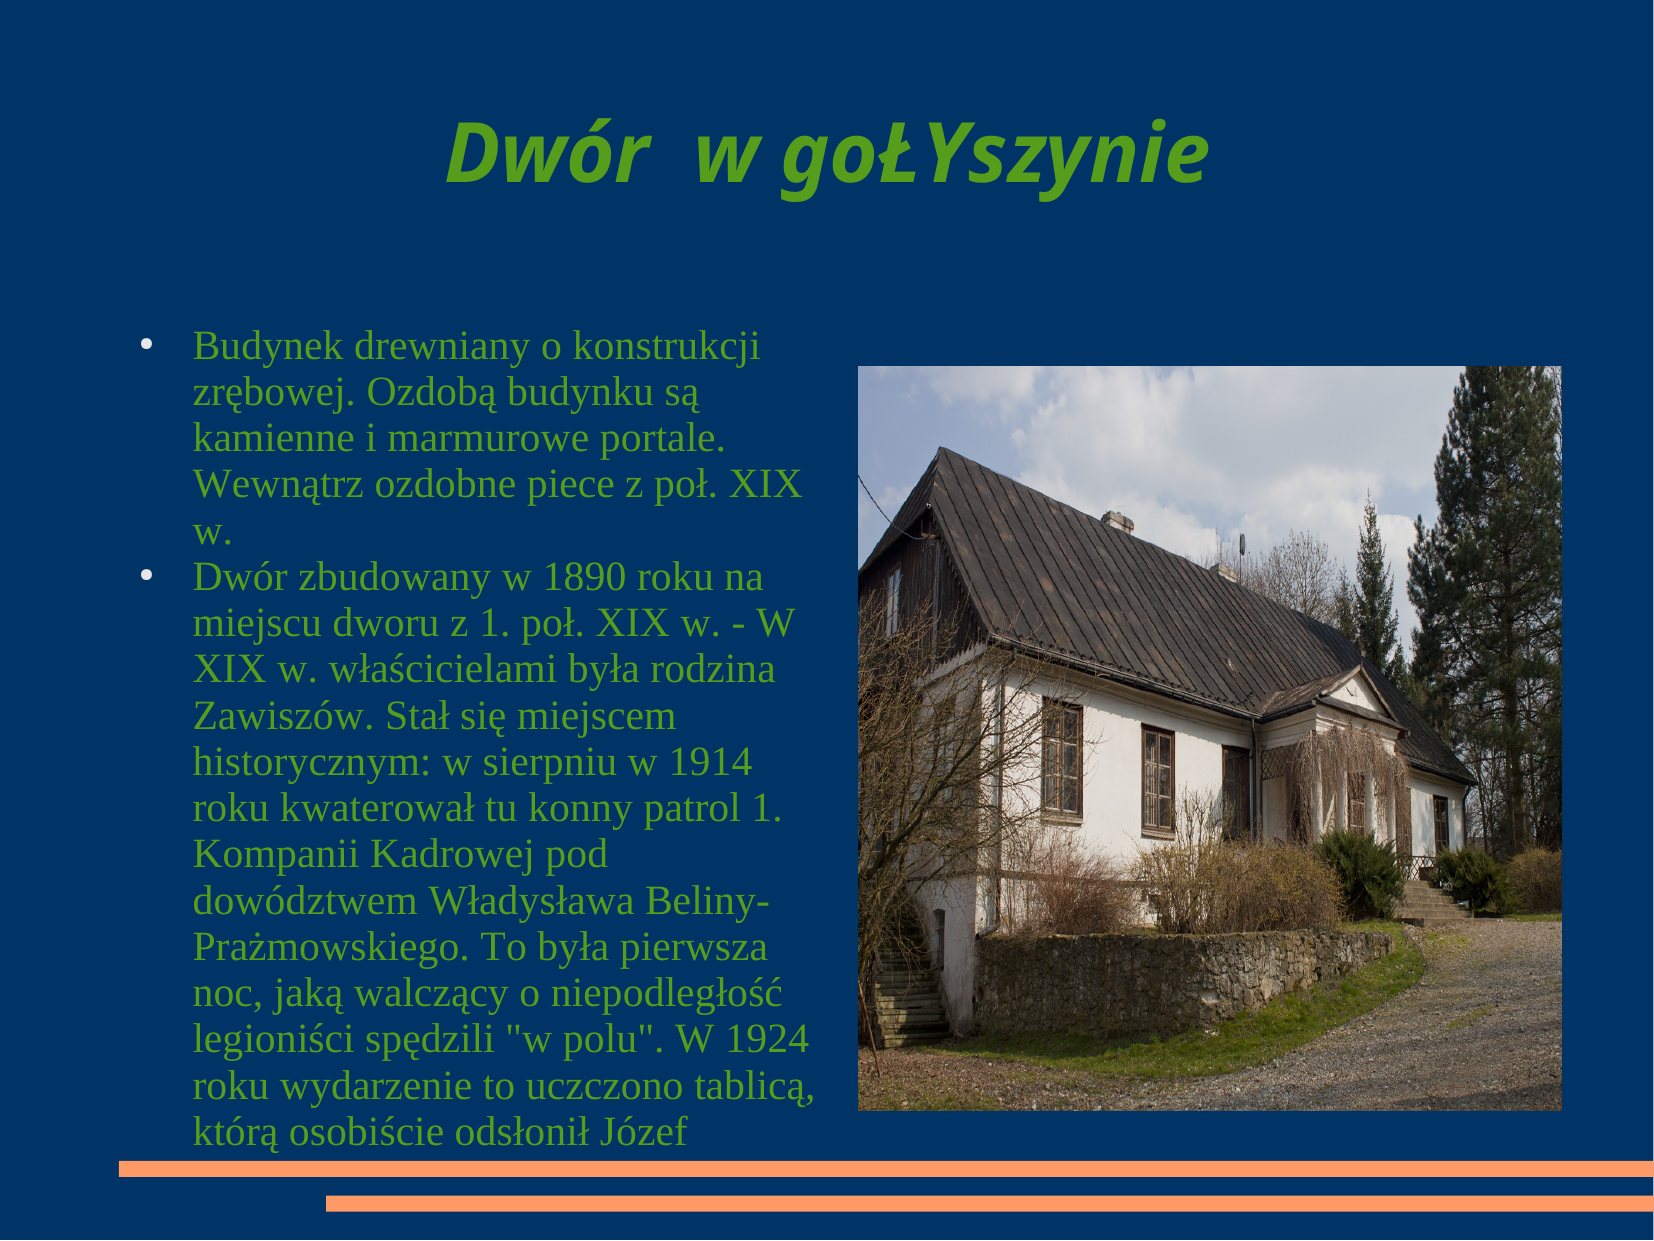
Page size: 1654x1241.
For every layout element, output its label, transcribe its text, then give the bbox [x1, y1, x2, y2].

title Dwór w goŁYszynie [121, 46, 1534, 254]
list Budynek drewniany o konstrukcji zrębowej. Ozdobą budynku są kamienne i marmurowe portale. Wewnątrz ozdobne piece z poł. XIX w. Dwór zbudowany w 1890 roku na miejscu dworu z 1. poł. XIX w. - W XIX w. właścicielami była rodzina Zawiszów. Stał się miejscem historycznym: w sierpniu w 1914 roku kwaterował tu konny patrol 1. Kompanii Kadrowej pod dowództwem Władysława Beliny-Prażmowskiego. To była pierwsza noc, jaką walczący o niepodległość legioniści spędzili "w polu". W 1924 roku wydarzenie to uczczono tablicą, którą osobiście odsłonił Józef [121, 322, 824, 1169]
picture [858, 366, 1562, 1111]
